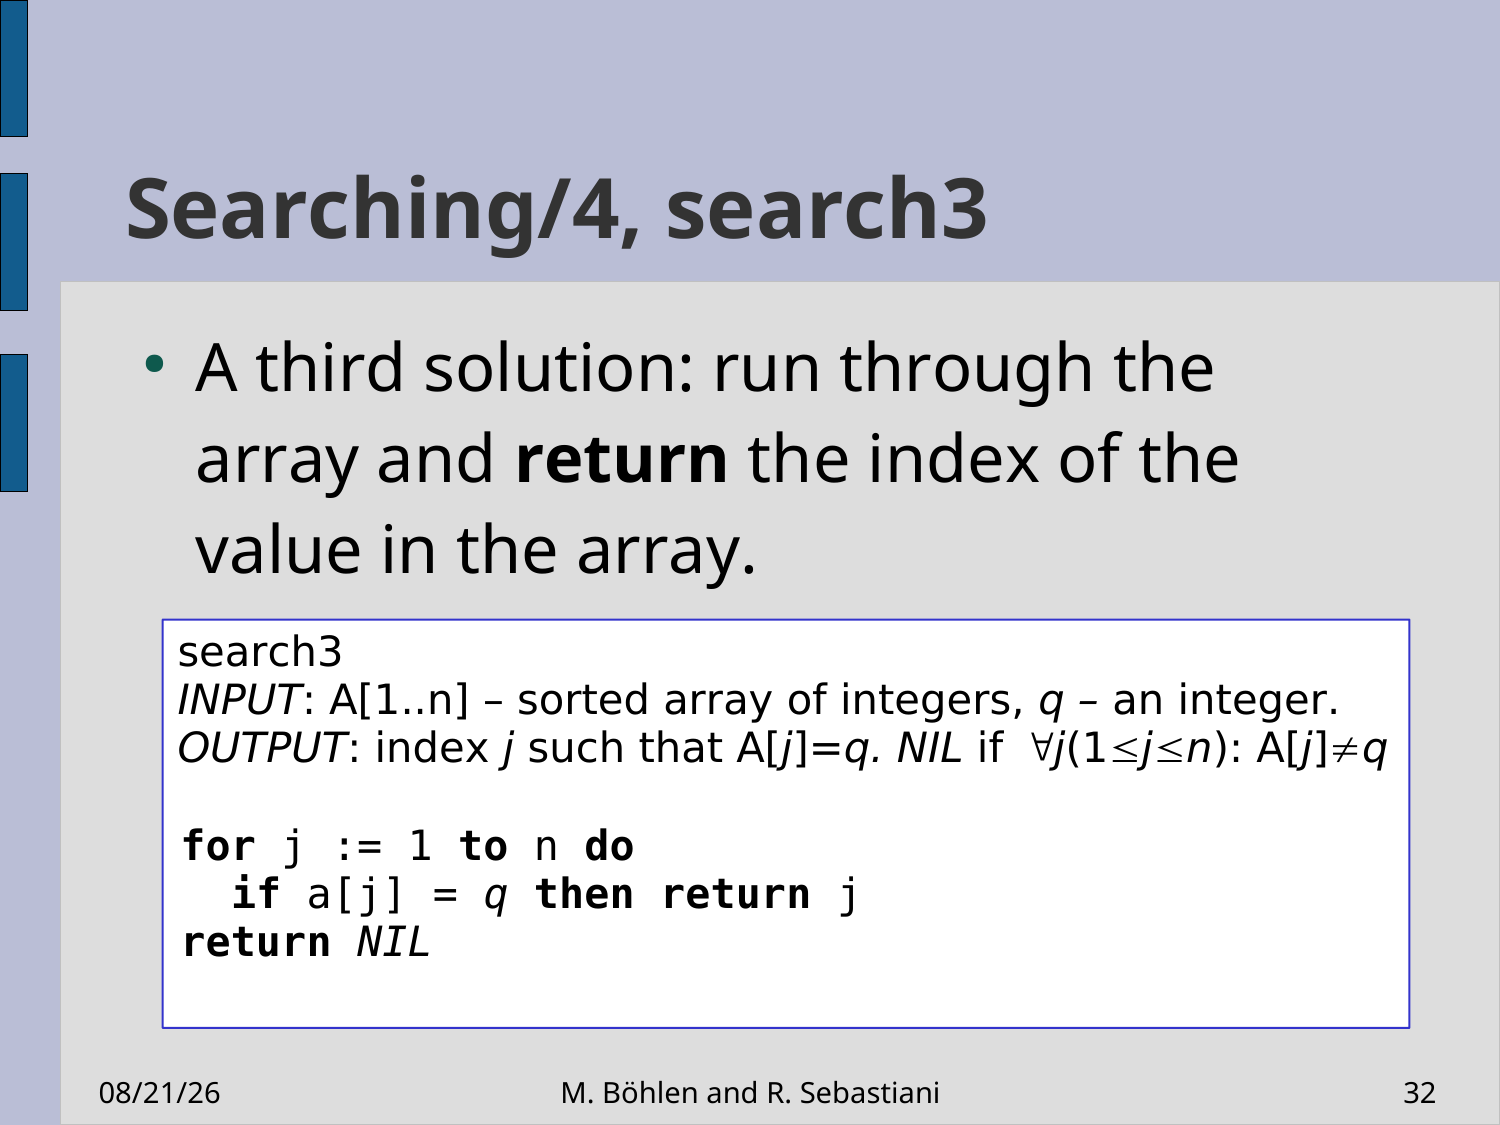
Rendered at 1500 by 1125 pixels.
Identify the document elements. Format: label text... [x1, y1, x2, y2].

list A third solution: run through the array and return the index of the value in the array. [110, 312, 1392, 1037]
text_box search3 INPUT: A[1..n] – sorted array of integers, q – an integer. OUTPUT: index j such that A[j]=q. NIL if j(1jn): A[j]q for j := 1 to n do if a[j] = q then return j return NIL [162, 619, 1500, 1046]
title Searching/4, search3 [110, 67, 1392, 271]
